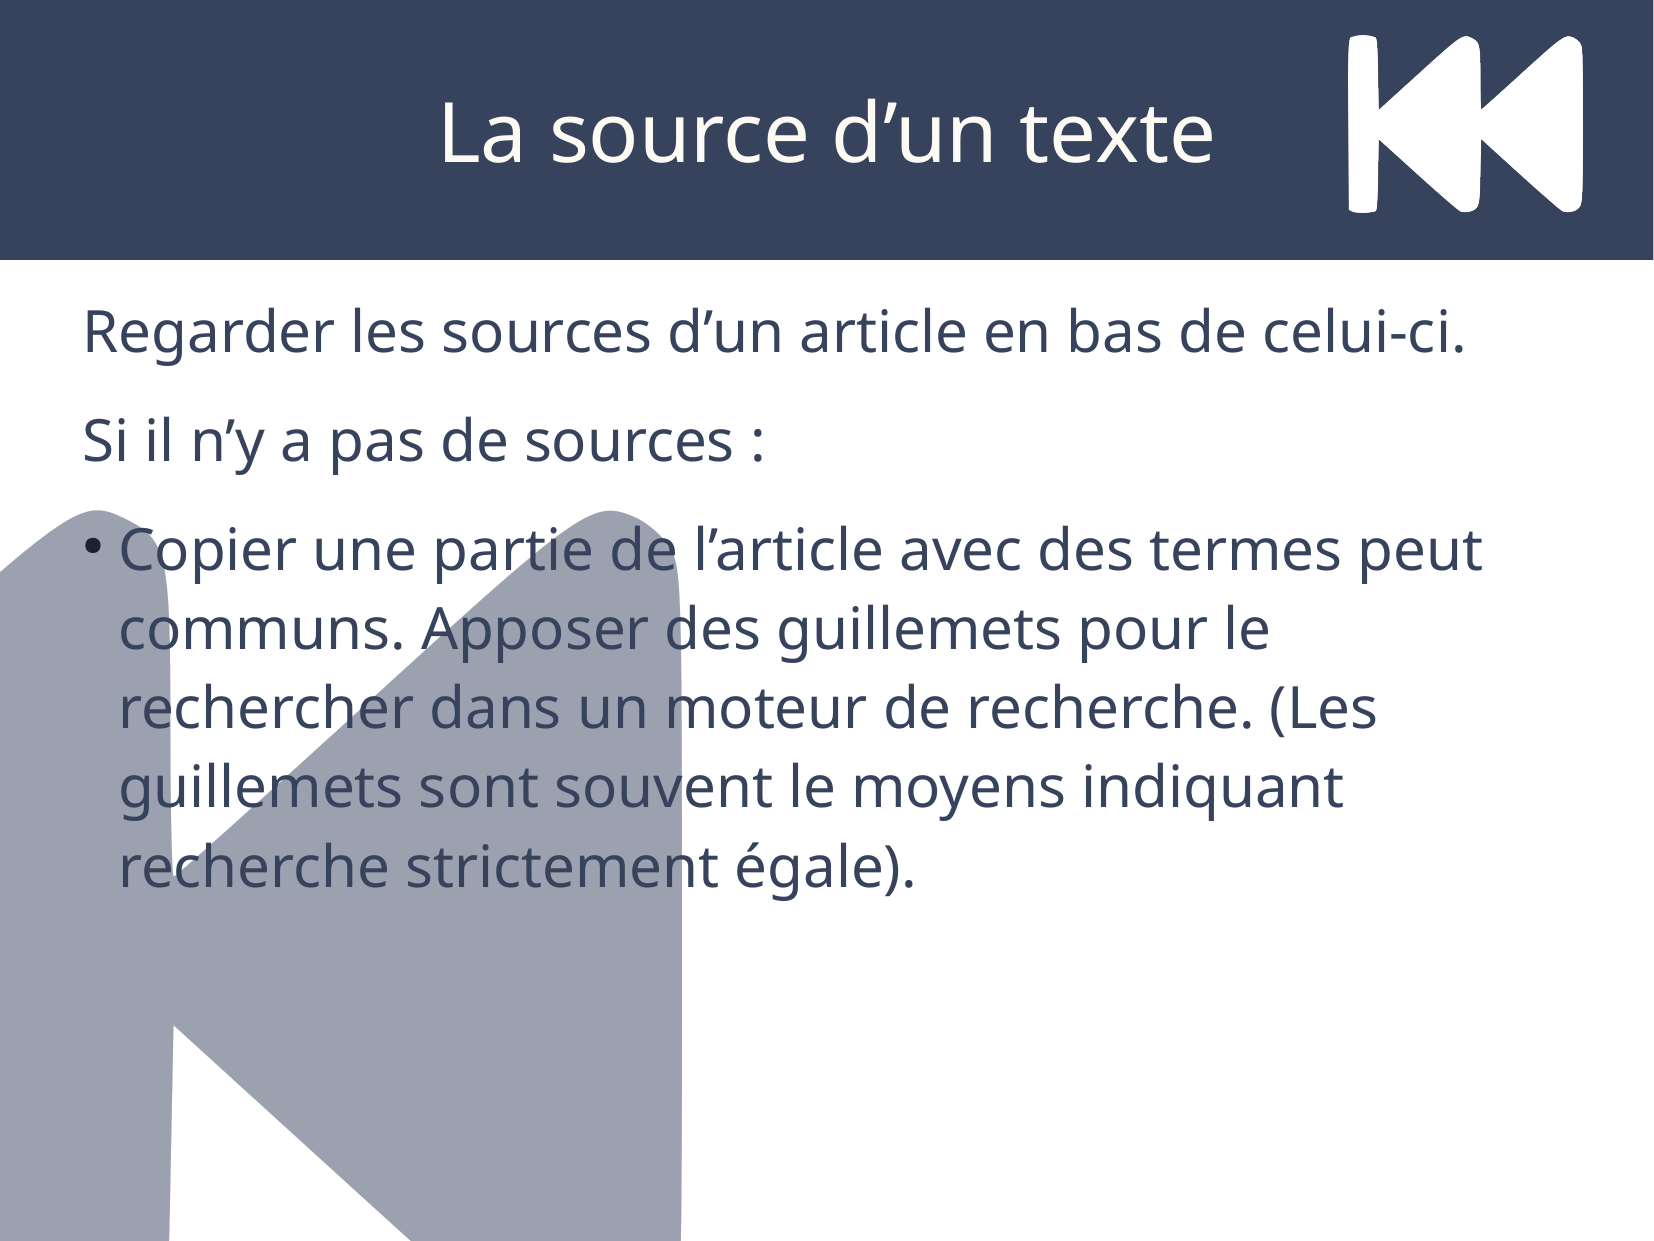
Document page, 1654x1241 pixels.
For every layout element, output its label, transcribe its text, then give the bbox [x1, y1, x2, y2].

picture [0, 507, 682, 1241]
list Regarder les sources d’un article en bas de celui-ci. Si il n’y a pas de sources : Copier une partie de l’article avec des termes peut communs. Apposer des guillemets pour le rechercher dans un moteur de recherche. (Les guillemets sont souvent le moyens indiquant recherche strictement égale). [82, 290, 1571, 1170]
picture [1348, 35, 1583, 213]
title La source d’un texte [0, 0, 1654, 260]
